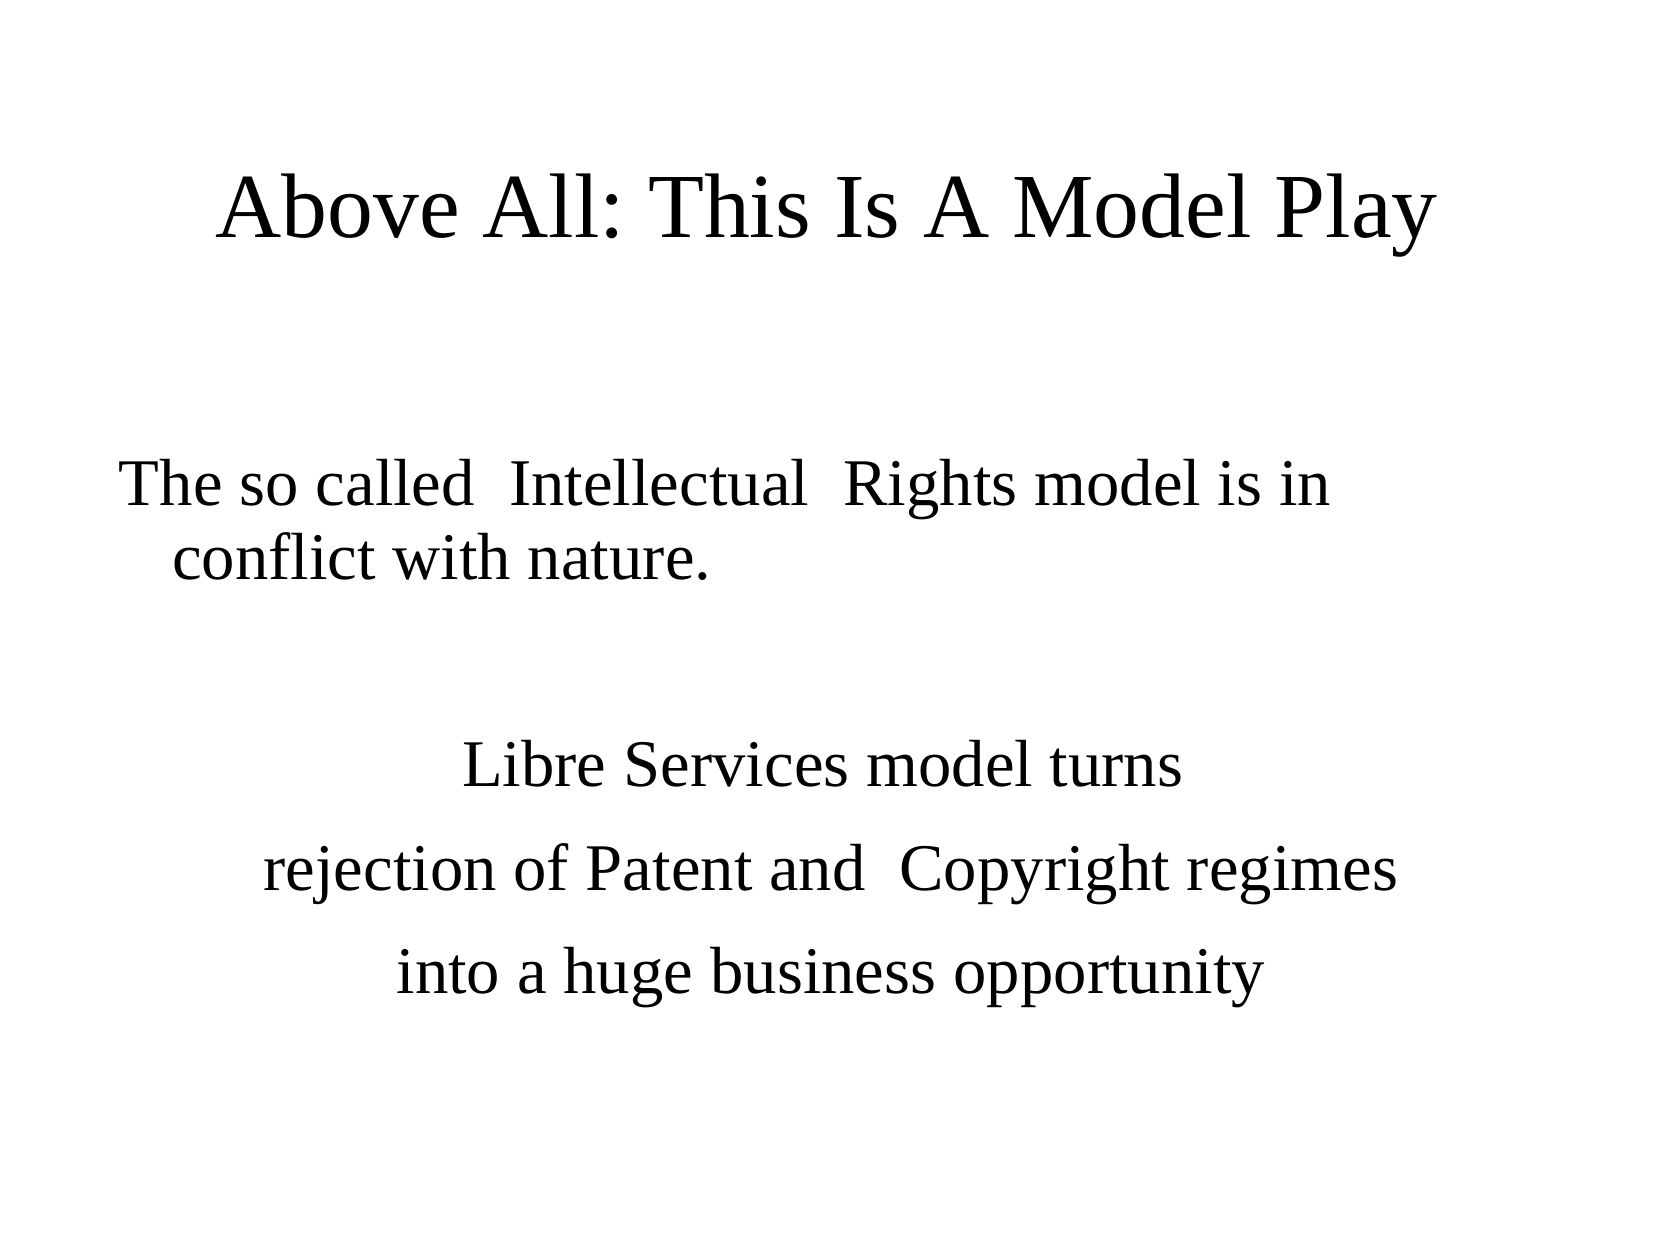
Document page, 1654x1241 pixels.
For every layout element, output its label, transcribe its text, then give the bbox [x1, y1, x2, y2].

list The so called Intellectual Rights model is in conflict with nature. Libre Services model turns rejection of Patent and Copyright regimes into a huge business opportunity [101, 446, 1528, 1120]
title Above All: This Is A Model Play [121, 102, 1534, 311]
